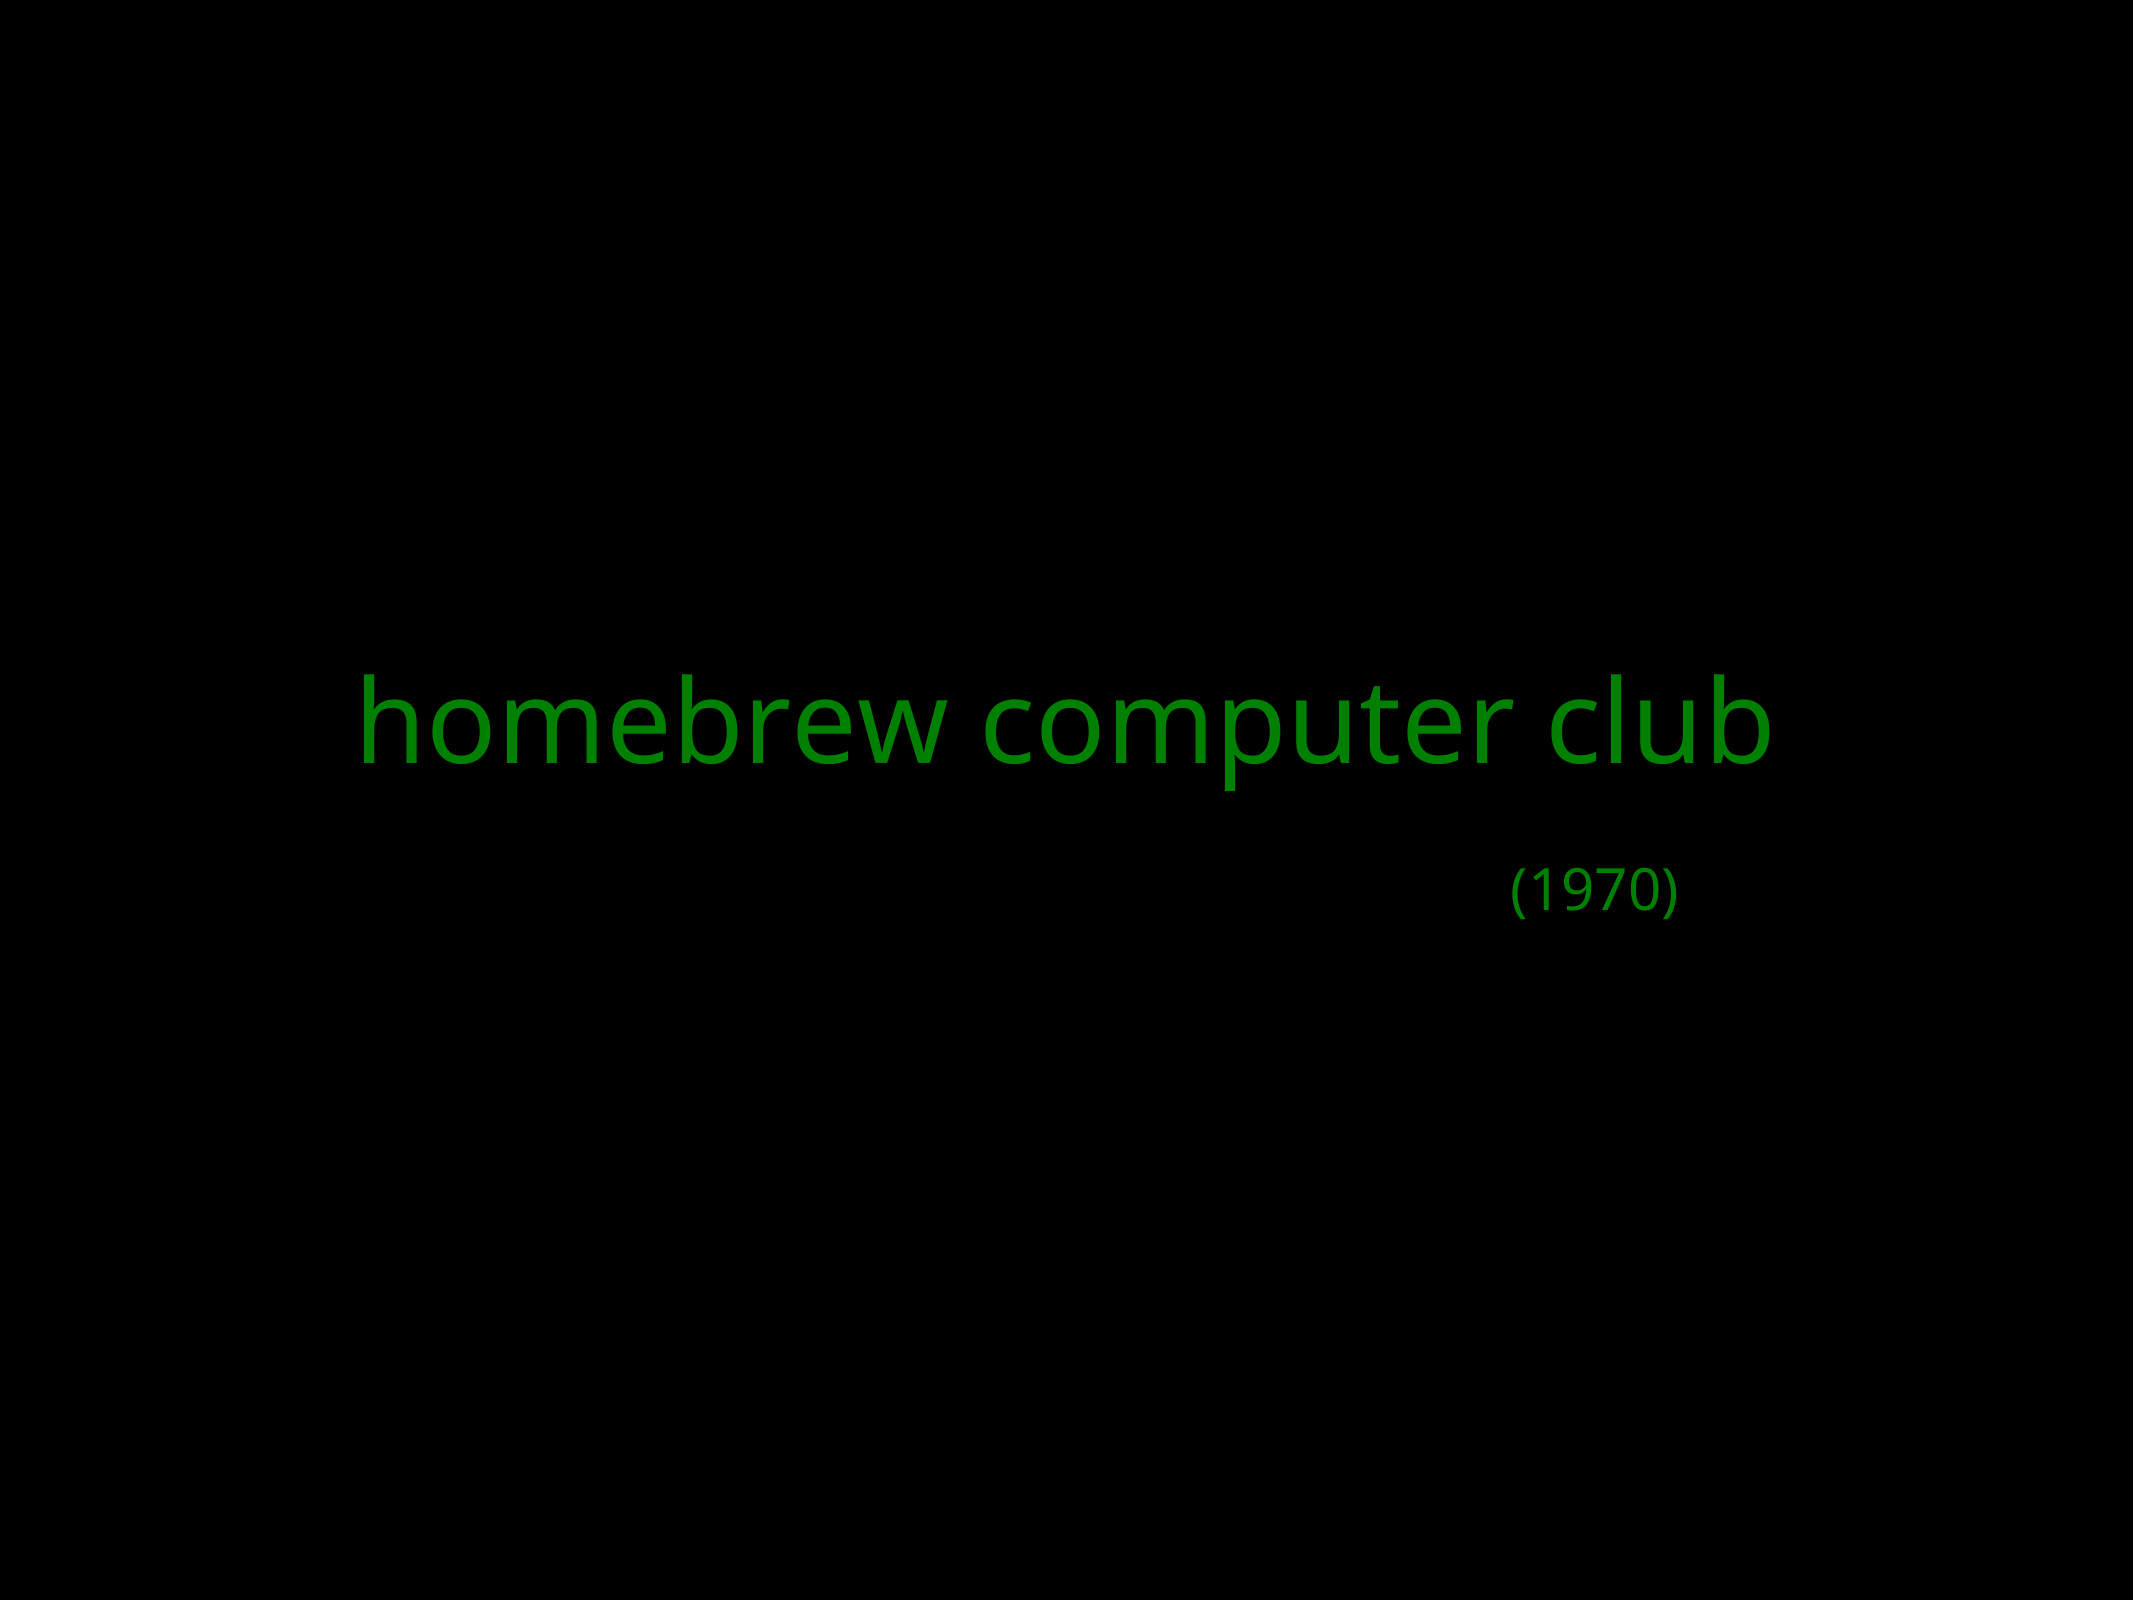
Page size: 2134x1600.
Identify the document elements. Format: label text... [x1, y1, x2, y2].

title homebrew computer club (1970) [106, 609, 2025, 965]
